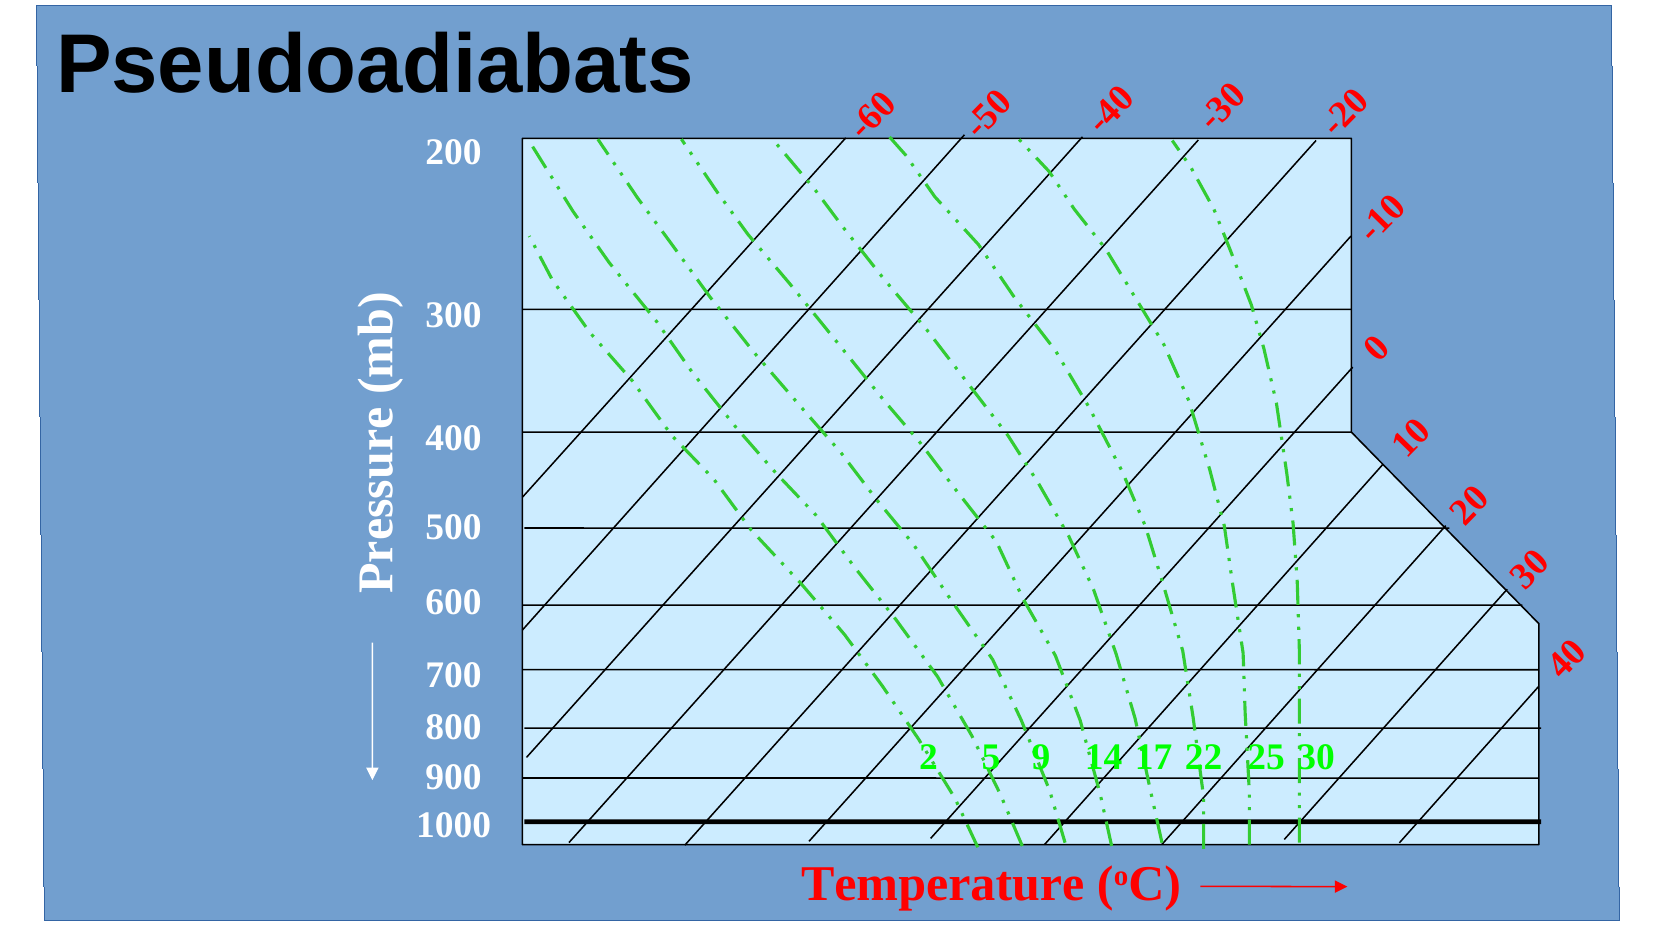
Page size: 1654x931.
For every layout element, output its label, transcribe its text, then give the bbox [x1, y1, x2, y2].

text_box [940, 311, 1149, 431]
text_box [1154, 671, 1314, 724]
text_box [609, 606, 778, 668]
title Pseudoadiabats [0, 5, 751, 113]
text_box -50 [929, 55, 1042, 169]
text_box [1321, 606, 1490, 668]
text_box 30 [1272, 724, 1360, 785]
text_box [630, 729, 786, 777]
text_box 900 [384, 755, 523, 805]
text_box 800 [384, 703, 523, 755]
text_box [1047, 825, 1109, 845]
text_box [593, 779, 742, 819]
text_box [823, 311, 1043, 431]
text_box 22 [1159, 724, 1222, 785]
text_box [410, 433, 696, 604]
text_box 9 [1009, 724, 1059, 785]
text_box 17 [1109, 724, 1159, 785]
text_box [702, 311, 924, 431]
text_box [1036, 671, 1197, 724]
text_box 10 [1352, 379, 1465, 493]
text_box 30 [1471, 510, 1584, 625]
text_box -40 [1051, 50, 1165, 165]
text_box [523, 671, 668, 777]
text_box [1143, 529, 1323, 604]
text_box [728, 606, 897, 668]
text_box [1164, 825, 1202, 845]
text_box [410, 433, 578, 494]
text_box [793, 671, 959, 727]
text_box [1360, 729, 1380, 752]
text_box 400 [384, 405, 523, 465]
text_box 200 [384, 119, 523, 180]
text_box [917, 671, 1078, 724]
text_box [1086, 606, 1254, 668]
text_box [785, 529, 966, 604]
text_box [950, 785, 1095, 819]
text_box [556, 671, 720, 727]
text_box 700 [384, 642, 523, 703]
text_box [869, 746, 897, 777]
text_box [1160, 825, 1177, 840]
text_box 20 [1410, 446, 1524, 560]
text_box [967, 606, 1136, 668]
text_box [748, 729, 897, 777]
text_box [846, 606, 1017, 668]
text_box 300 [384, 282, 523, 343]
text_box [617, 433, 815, 527]
text_box -60 [813, 56, 927, 170]
text_box 25 [1222, 724, 1272, 785]
text_box [1016, 825, 1058, 845]
text_box [1070, 785, 1212, 819]
text_box [666, 529, 834, 604]
text_box 14 [1059, 724, 1109, 785]
text_box [972, 433, 1172, 527]
text_box [829, 529, 847, 540]
text_box -30 [1163, 48, 1276, 162]
text_box [1360, 729, 1498, 777]
text_box [735, 433, 933, 527]
text_box 1000 [384, 805, 523, 853]
text_box Pressure (mb) [334, 230, 410, 656]
text_box [831, 779, 976, 819]
text_box [1058, 311, 1281, 431]
text_box [1387, 671, 1530, 727]
text_box [410, 311, 688, 431]
text_box [37, 5, 1620, 921]
text_box -20 [1286, 53, 1399, 168]
text_box 500 [384, 494, 523, 555]
text_box [410, 606, 660, 668]
text_box [1146, 311, 1161, 321]
text_box [1187, 785, 1330, 819]
text_box [1261, 529, 1431, 604]
text_box [903, 529, 1086, 604]
text_box 0 [1317, 289, 1431, 403]
text_box -10 [1323, 159, 1436, 273]
text_box [1109, 825, 1161, 845]
text_box [1204, 606, 1372, 668]
text_box [1093, 433, 1291, 527]
text_box [1272, 671, 1432, 727]
text_box 40 [1508, 600, 1621, 714]
text_box [854, 433, 1052, 527]
text_box [711, 779, 862, 819]
text_box [970, 825, 1019, 845]
text_box [1027, 529, 1205, 604]
text_box [1179, 417, 1196, 431]
text_box Temperature (oC) [747, 845, 1235, 918]
text_box 600 [384, 569, 523, 630]
text_box [584, 311, 805, 431]
text_box [523, 606, 541, 627]
text_box [675, 671, 838, 727]
text_box [548, 529, 729, 604]
text_box 5 [959, 724, 1009, 785]
text_box [1305, 779, 1454, 819]
text_box 2 [897, 724, 959, 785]
